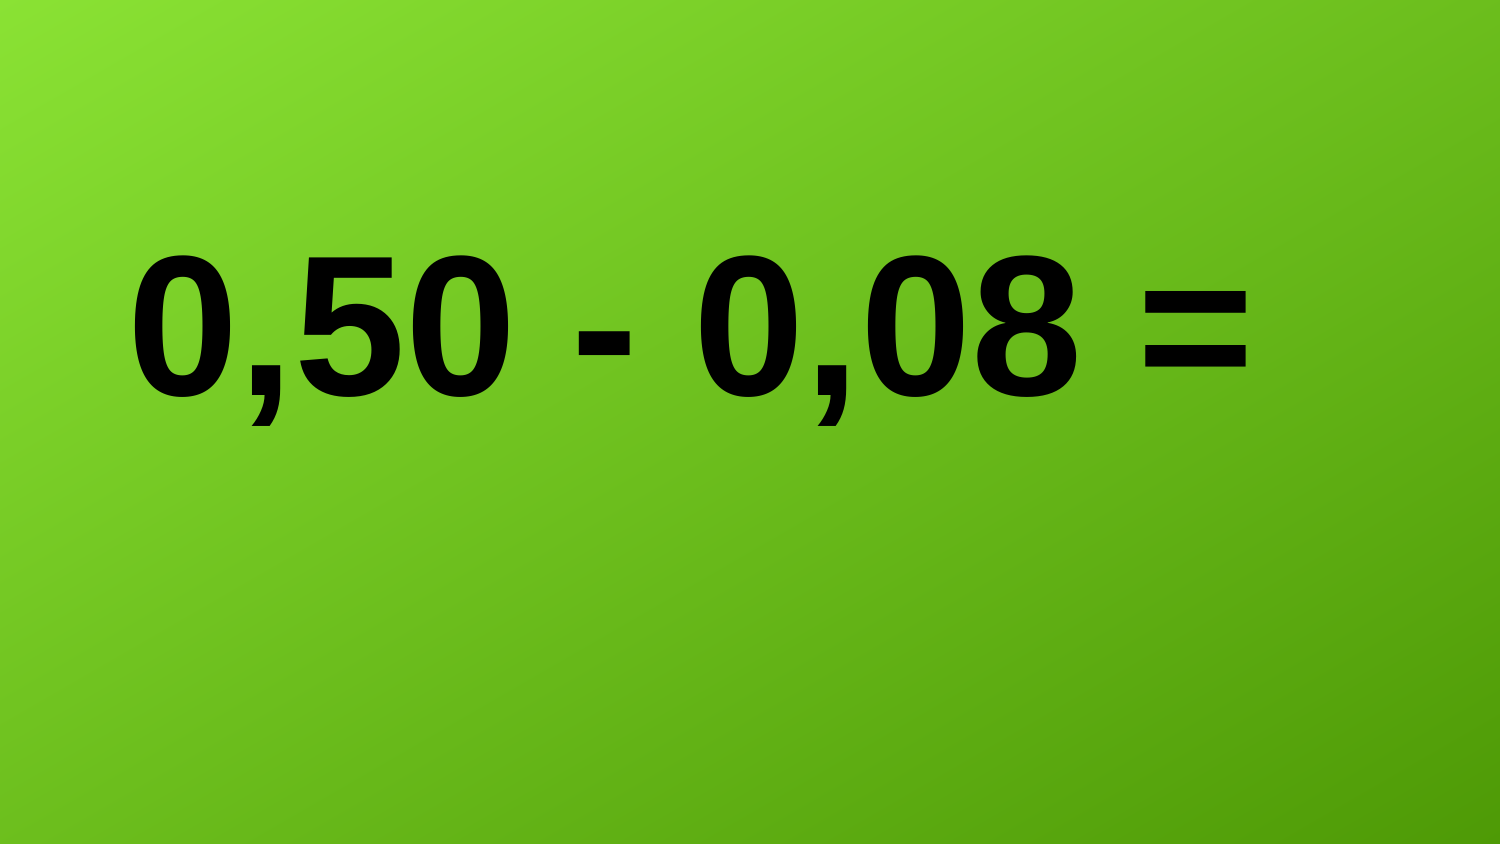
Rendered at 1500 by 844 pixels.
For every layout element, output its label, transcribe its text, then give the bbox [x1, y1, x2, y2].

title 0,50 - 0,08 = [112, 259, 1388, 450]
